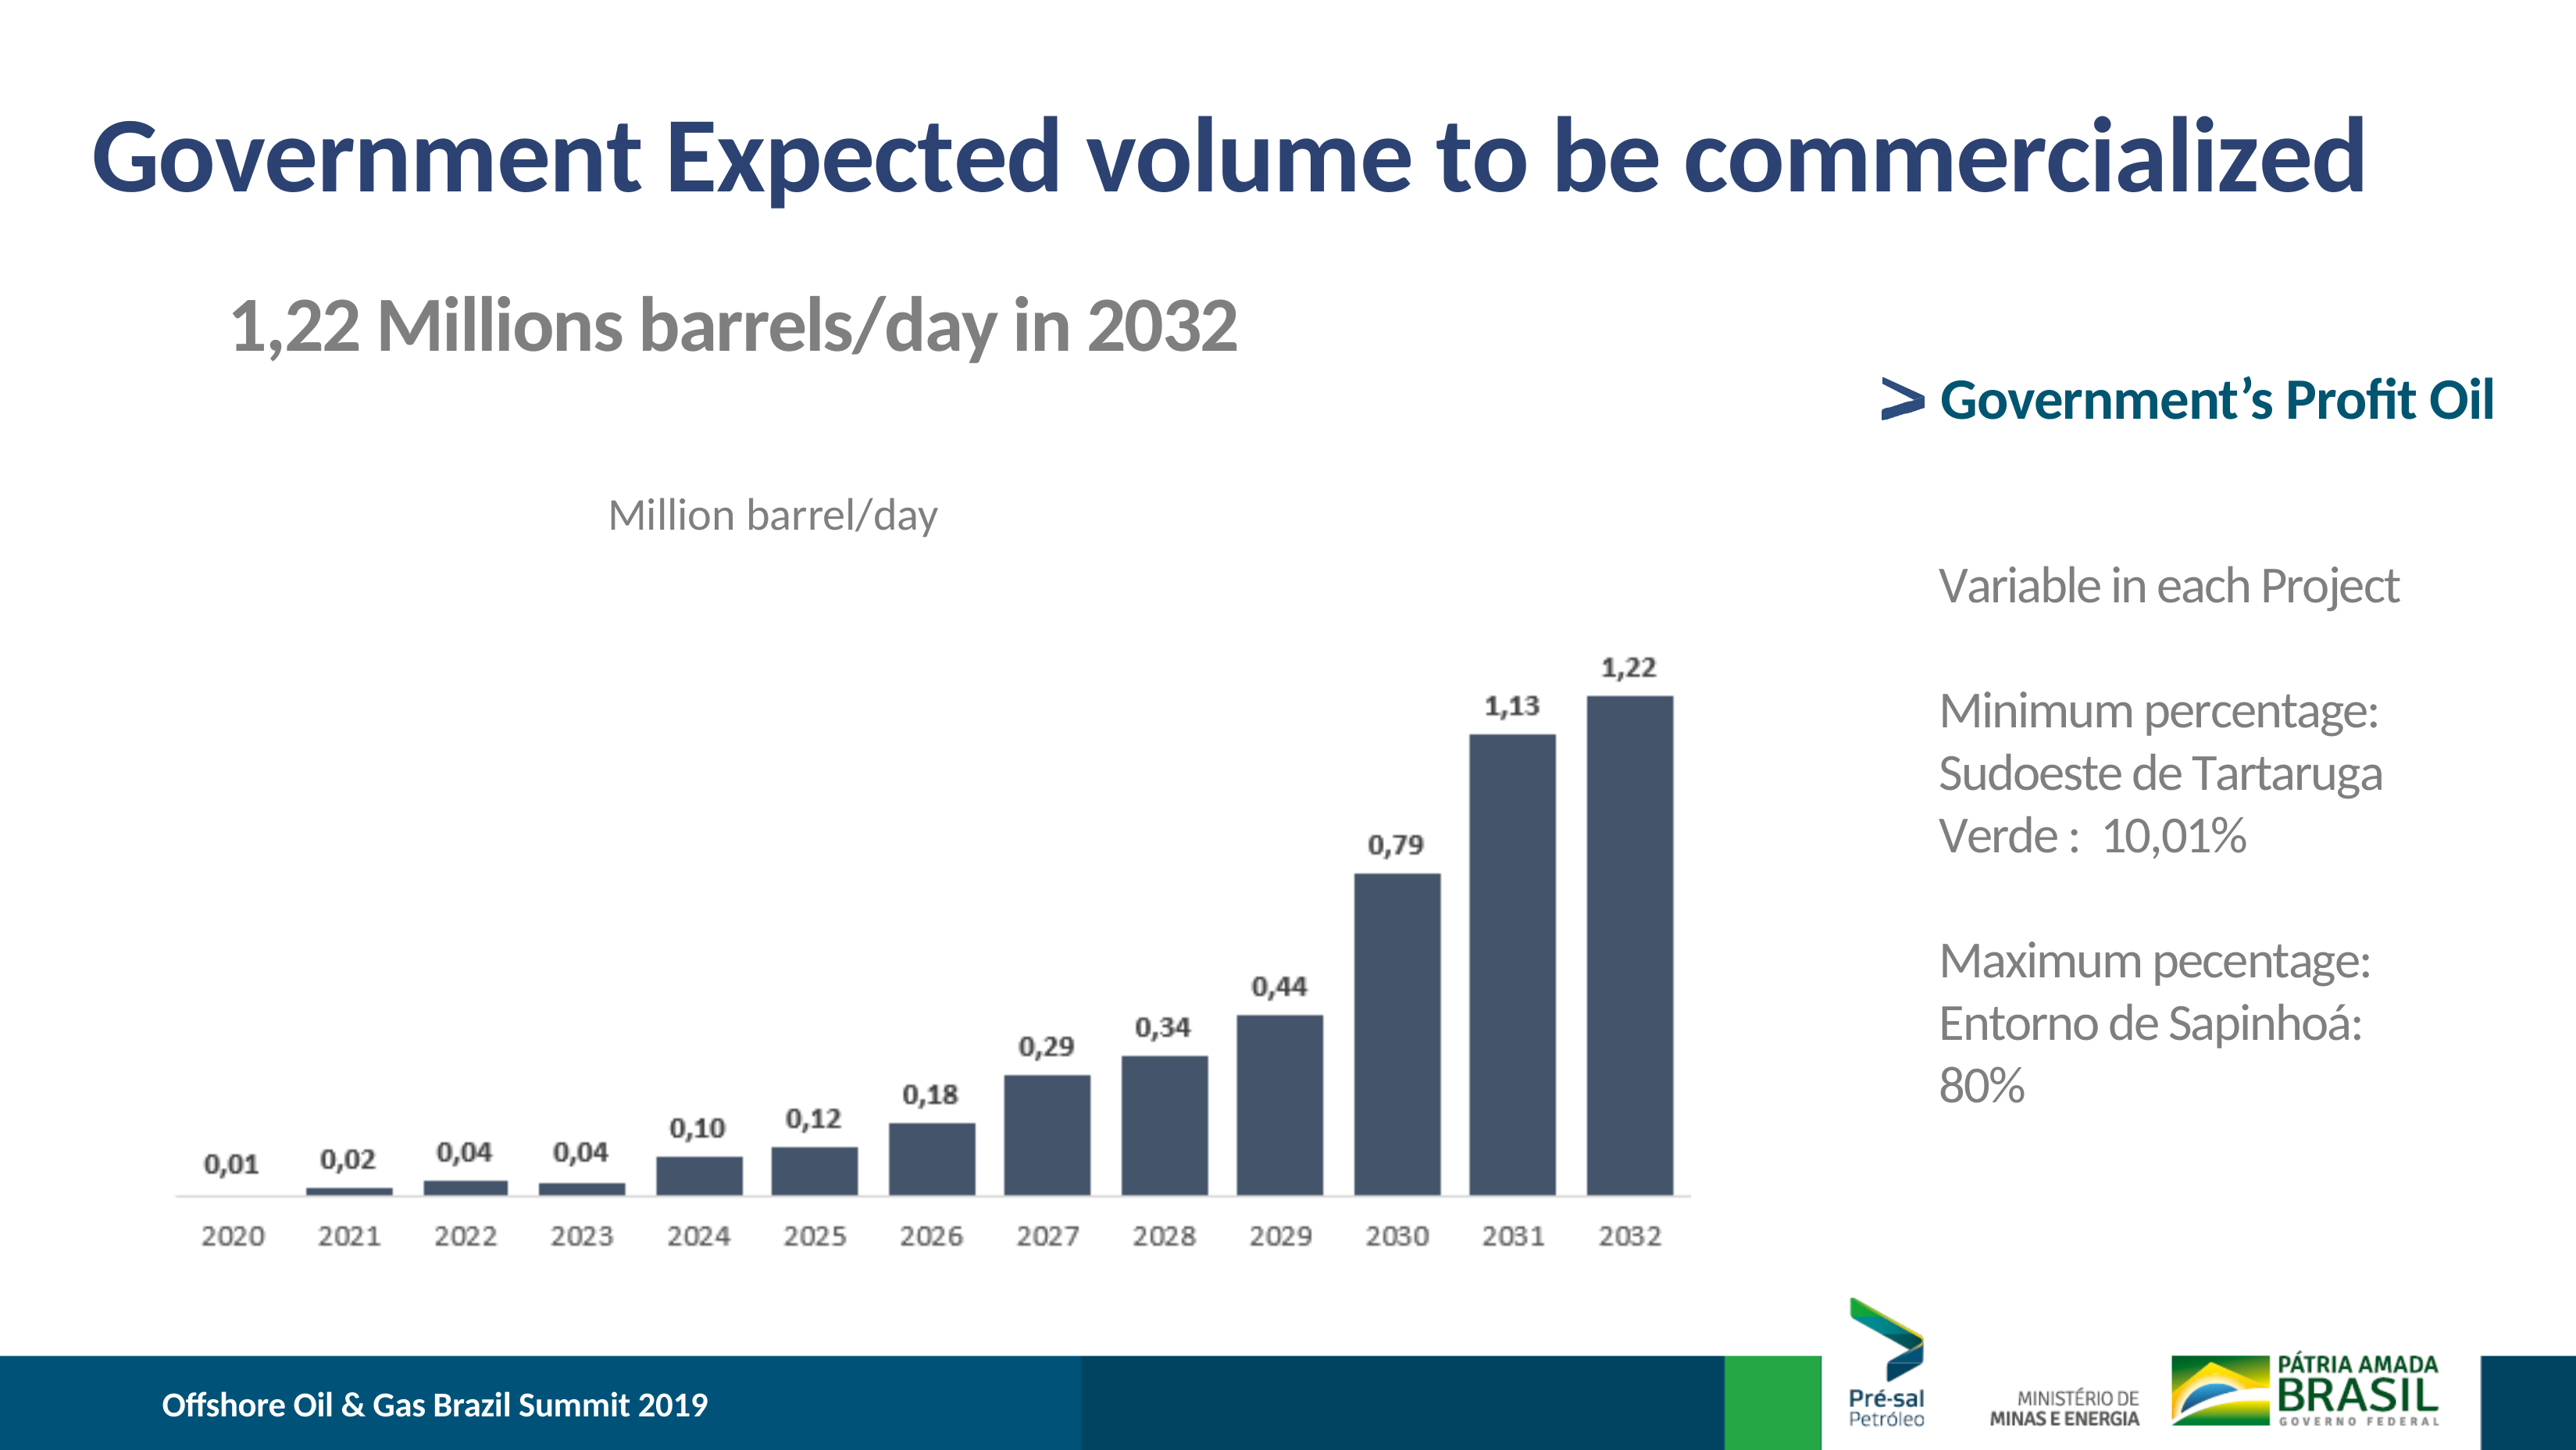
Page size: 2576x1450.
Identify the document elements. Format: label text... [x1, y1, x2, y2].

title Government Expected volume to be commercialized [80, 60, 2460, 259]
text_box Million barrel/day [596, 478, 955, 546]
text_box Government’s Profit Oil [1928, 370, 2576, 436]
text_box Offshore Oil & Gas Brazil Summit 2019 [160, 1388, 888, 1424]
text_box [1882, 377, 1925, 420]
picture [163, 567, 1691, 1266]
text_box Variable in each Project Minimum percentage: Sudoeste de Tartaruga Verde : 10,01% Maximum pecentage: Entorno de Sapinhoá: 80% [1928, 545, 2423, 1181]
text_box 1,22 Millions barrels/day in 2032 [216, 267, 1252, 373]
